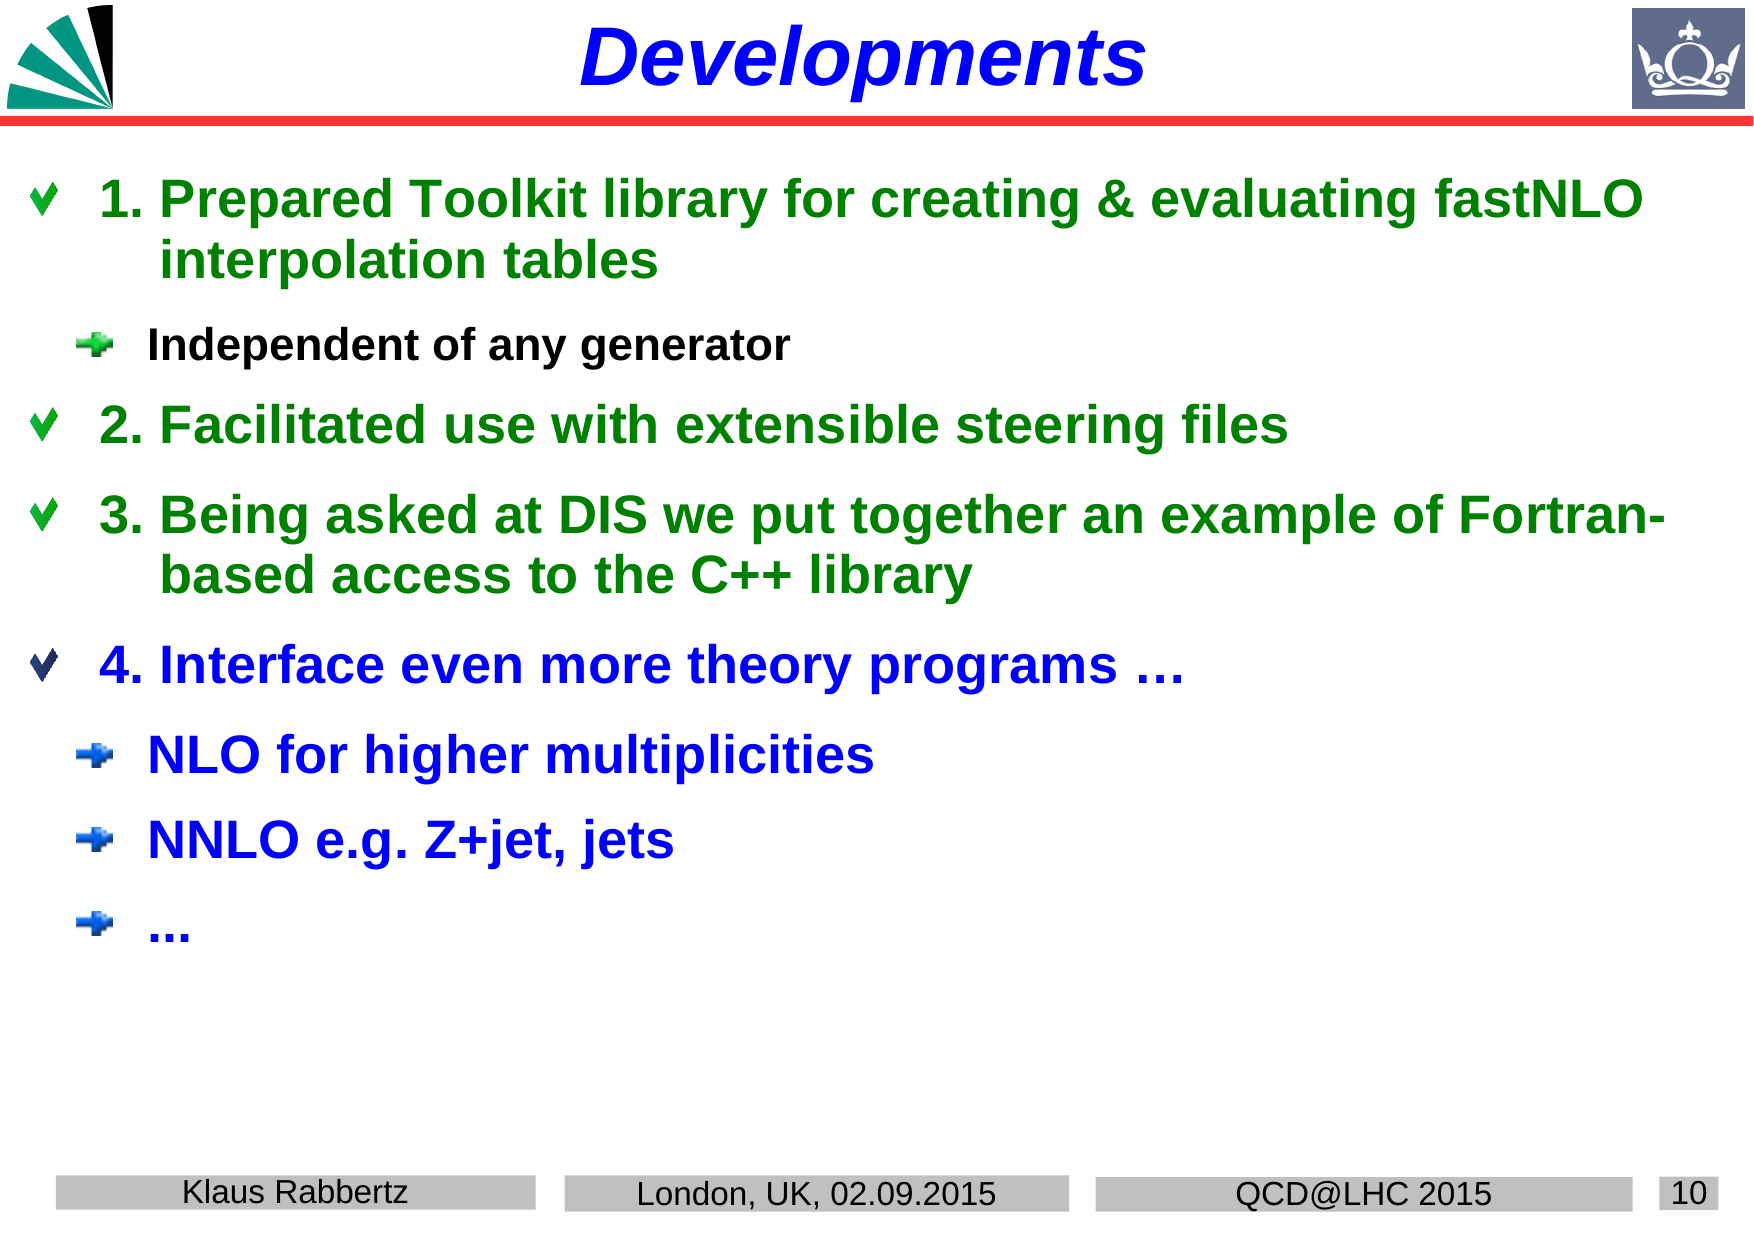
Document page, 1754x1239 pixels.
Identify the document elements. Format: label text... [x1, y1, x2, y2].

list 1. Prepared Toolkit library for creating & evaluating fastNLO interpolation tables Independent of any generator 2. Facilitated use with extensible steering files 3. Being asked at DIS we put together an example of Fortran- based access to the C++ library 4. Interface even more theory programs … NLO for higher multiplicities NNLO e.g. Z+jet, jets ... [17, 168, 1741, 956]
title Developments [123, 0, 1606, 114]
picture [1632, 8, 1745, 109]
picture [7, 5, 113, 110]
